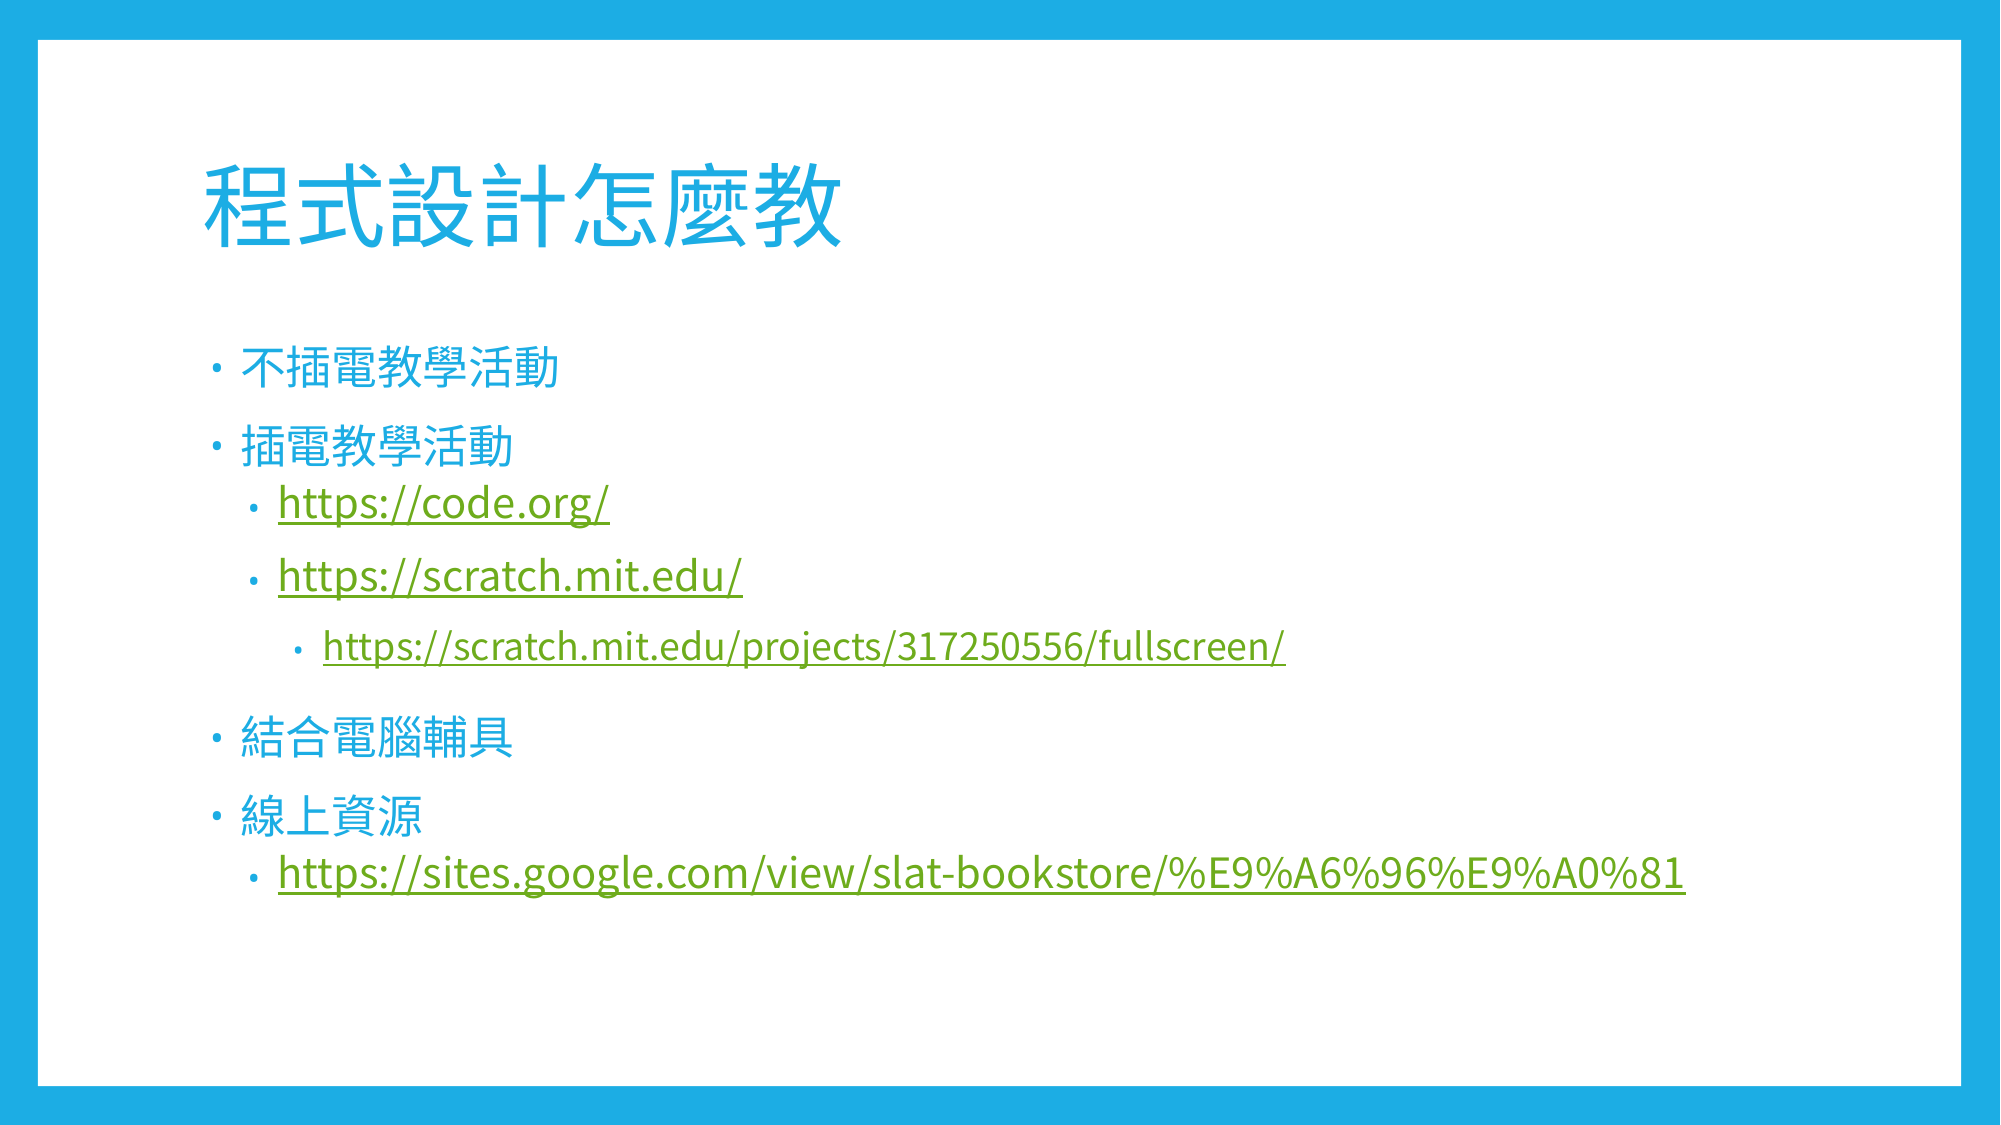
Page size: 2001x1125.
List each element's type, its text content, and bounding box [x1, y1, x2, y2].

title 程式設計怎麼教 [187, 99, 1808, 323]
list 不插電教學活動 插電教學活動 https://code.org/ https://scratch.mit.edu/ https://scratch.mit.edu/projects/317250556/fullscreen/ 結合電腦輔具 線上資源 https://sites.google.com/view/slat-bookstore/%E9%A6%96%E9%A0%81 [187, 337, 1808, 1000]
